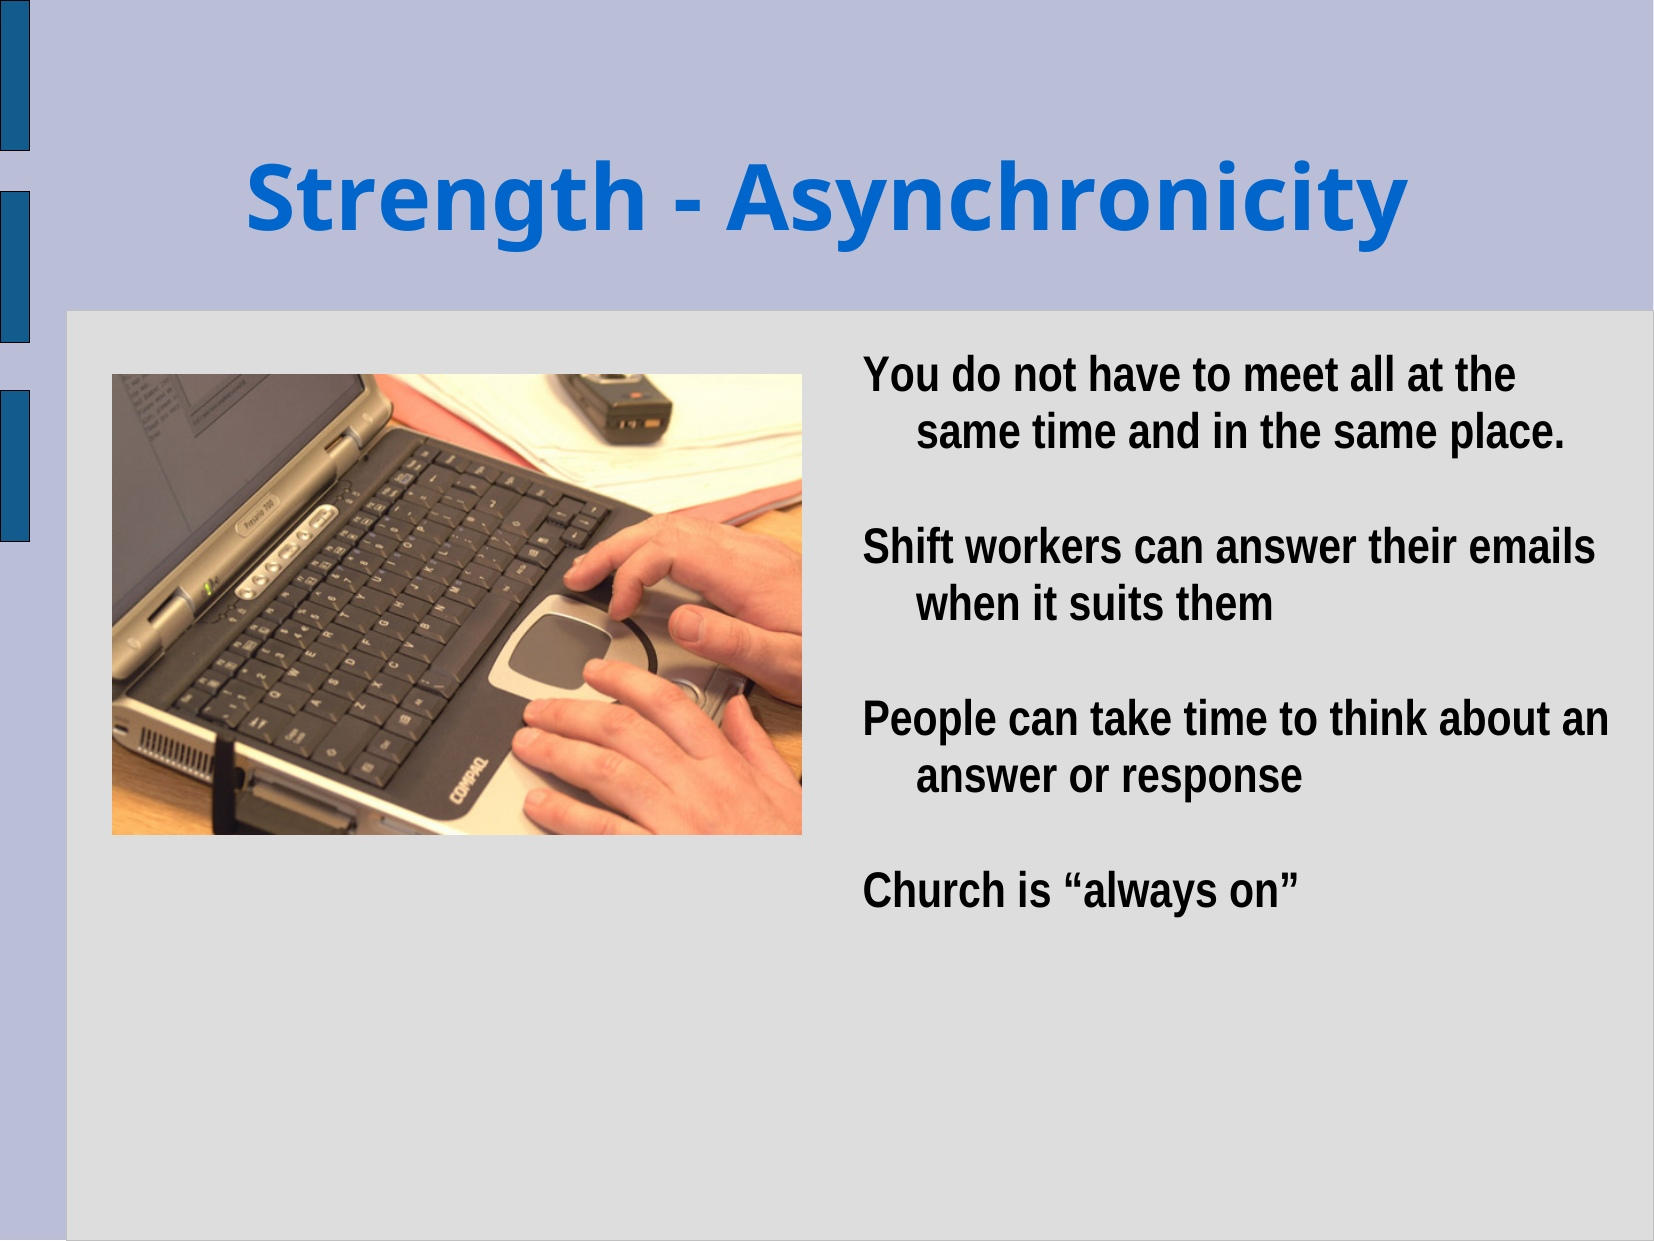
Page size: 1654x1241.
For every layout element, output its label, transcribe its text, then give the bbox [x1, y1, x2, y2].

picture [112, 374, 802, 835]
title Strength - Asynchronicity [121, 91, 1534, 299]
list You do not have to meet all at the same time and in the same place. Shift workers can answer their emails when it suits them People can take time to think about an answer or response Church is “always on” [845, 344, 1613, 1127]
